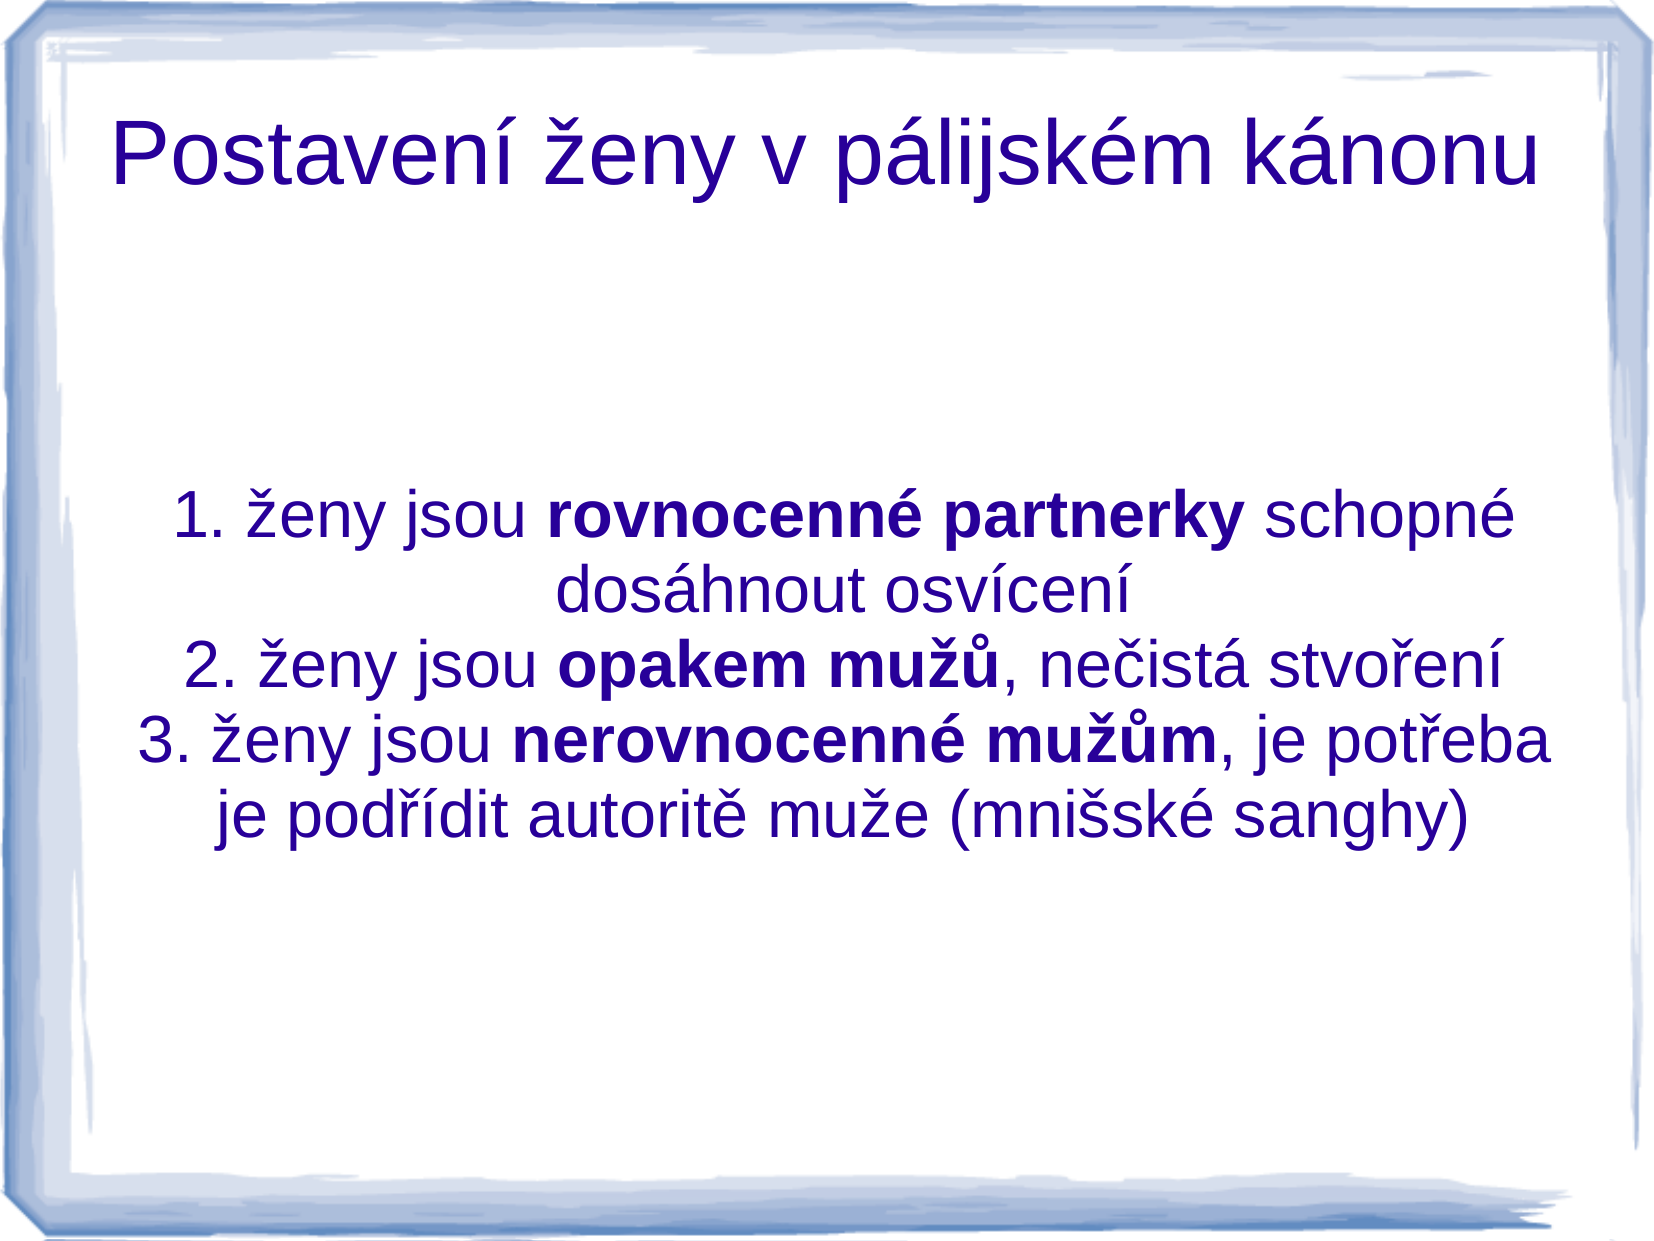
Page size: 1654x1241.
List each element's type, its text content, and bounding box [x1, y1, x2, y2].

subtitle 1. ženy jsou rovnocenné partnerky schopné dosáhnout osvícení 2. ženy jsou opakem mužů, nečistá stvoření 3. ženy jsou nerovnocenné mužům, je potřeba je podřídit autoritě muže (mnišské sanghy) [118, 324, 1571, 1004]
picture [0, 0, 1654, 1241]
title Postavení ženy v pálijském kánonu [82, 49, 1571, 257]
